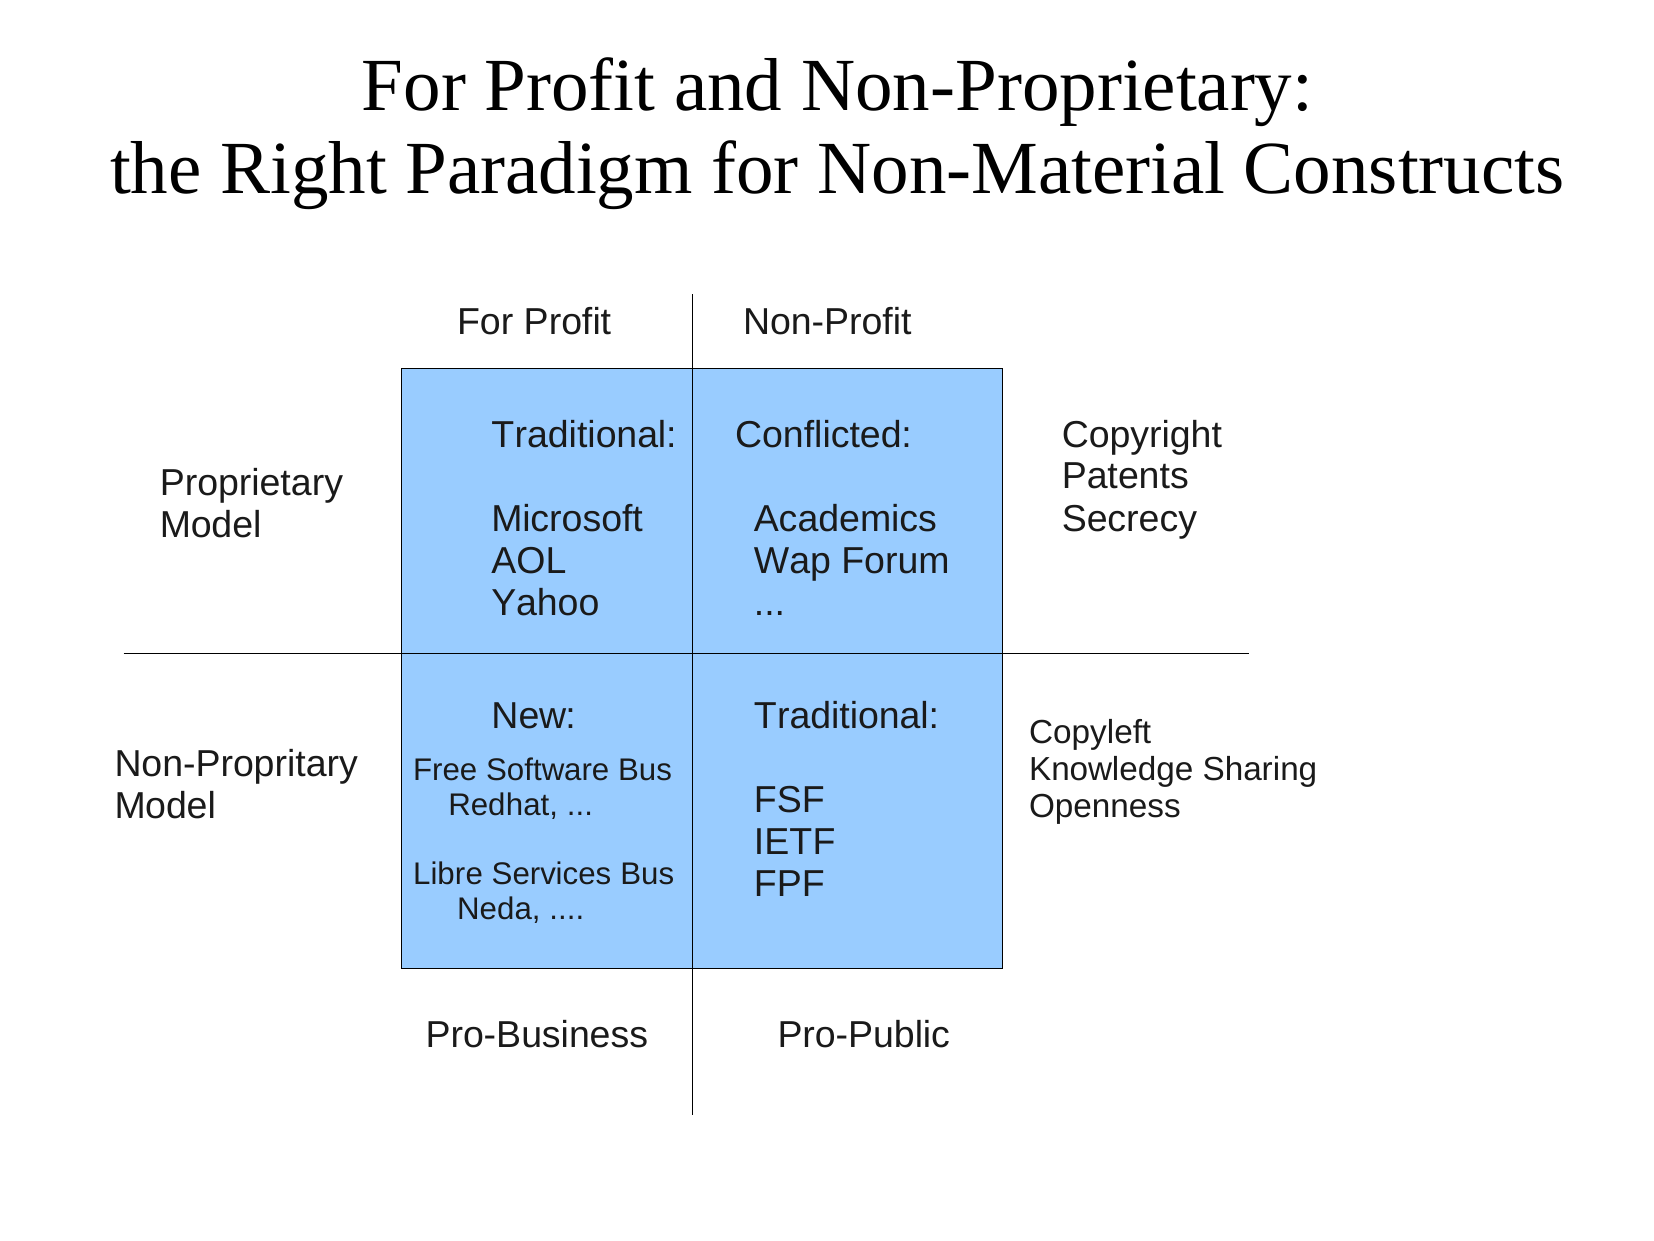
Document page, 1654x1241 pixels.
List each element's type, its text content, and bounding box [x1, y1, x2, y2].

chart [47, 294, 1457, 1115]
title For Profit and Non-Proprietary: the Right Paradigm for Non-Material Constructs [94, 23, 1582, 231]
